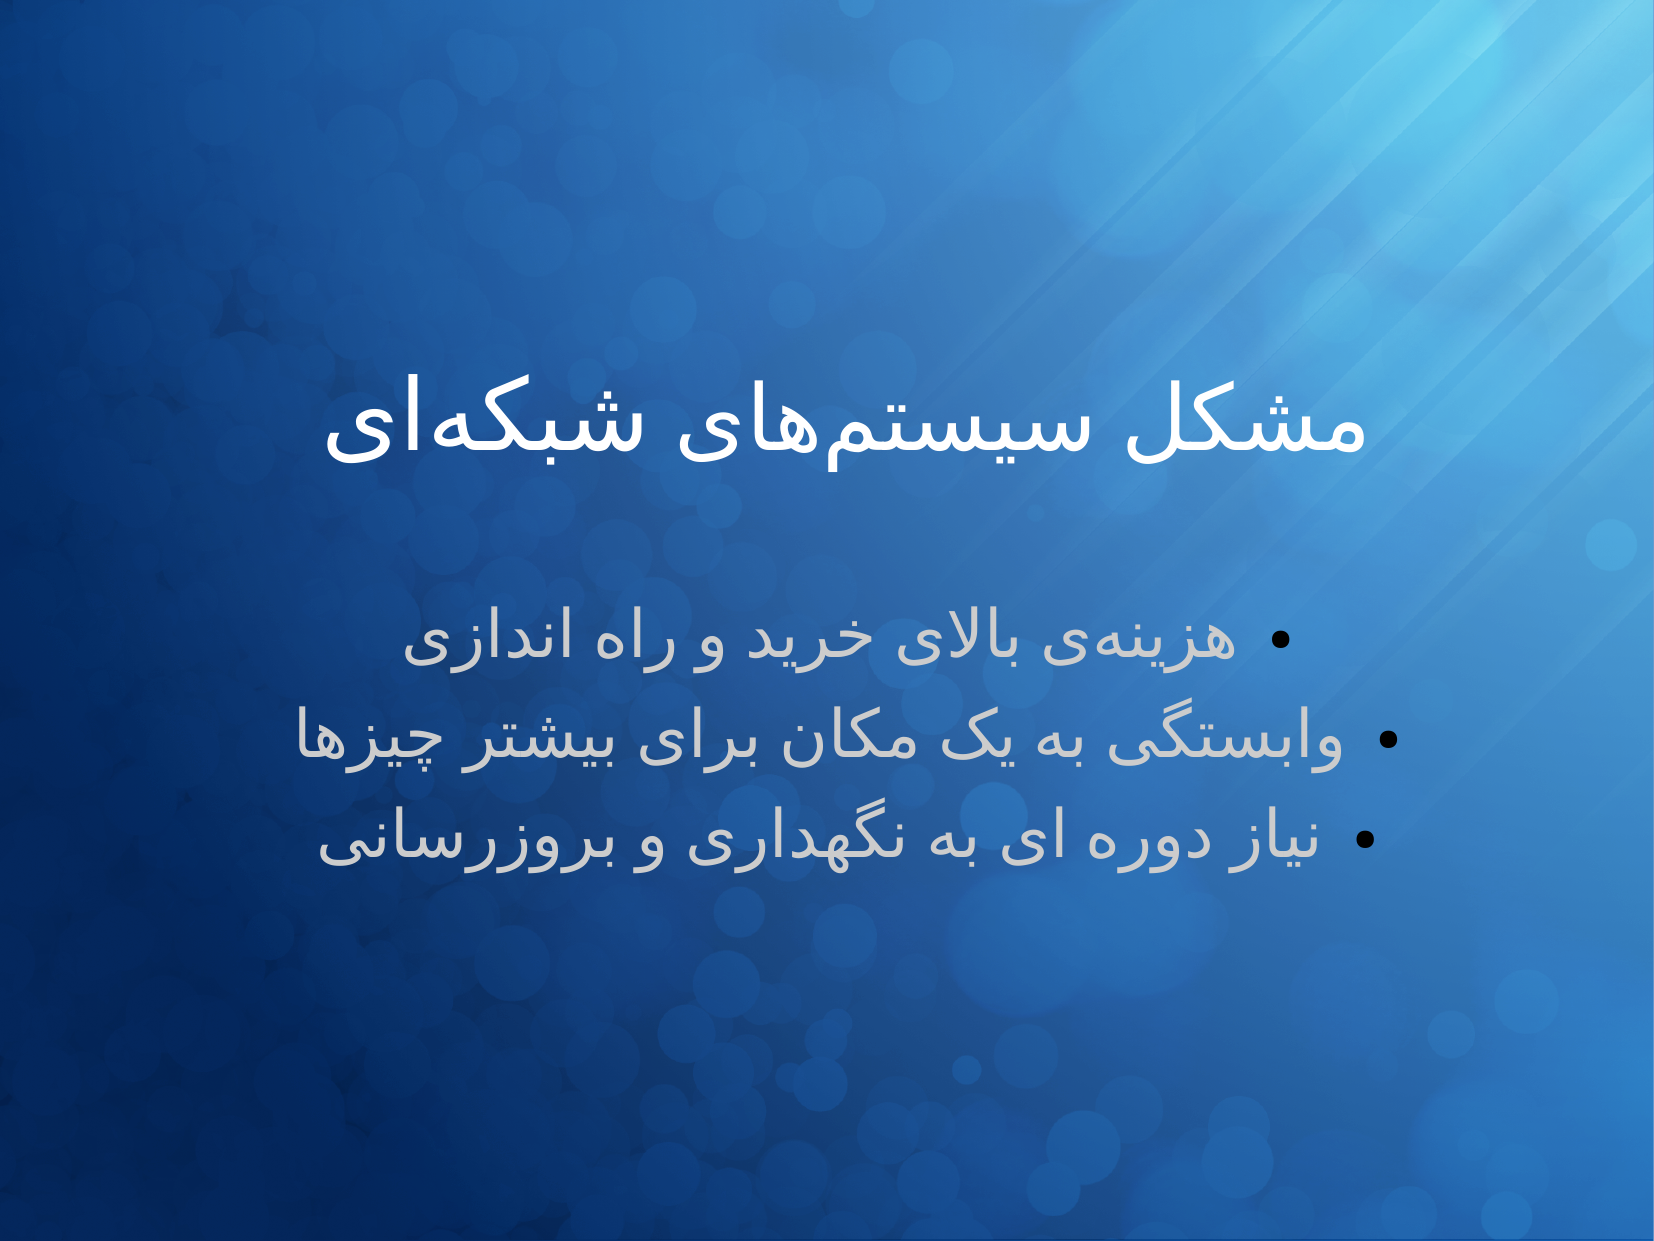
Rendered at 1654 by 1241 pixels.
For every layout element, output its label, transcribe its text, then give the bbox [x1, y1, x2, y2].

title مشکل سیستم‌های شبکه‌ای [118, 294, 1576, 557]
picture [0, 0, 1654, 1241]
subtitle هزینه‌ی بالای خرید و راه اندازی وابستگی به یک مکان برای بیشتر چیزها نیاز دوره ای به نگهداری و بروزرسانی [112, 531, 1570, 938]
